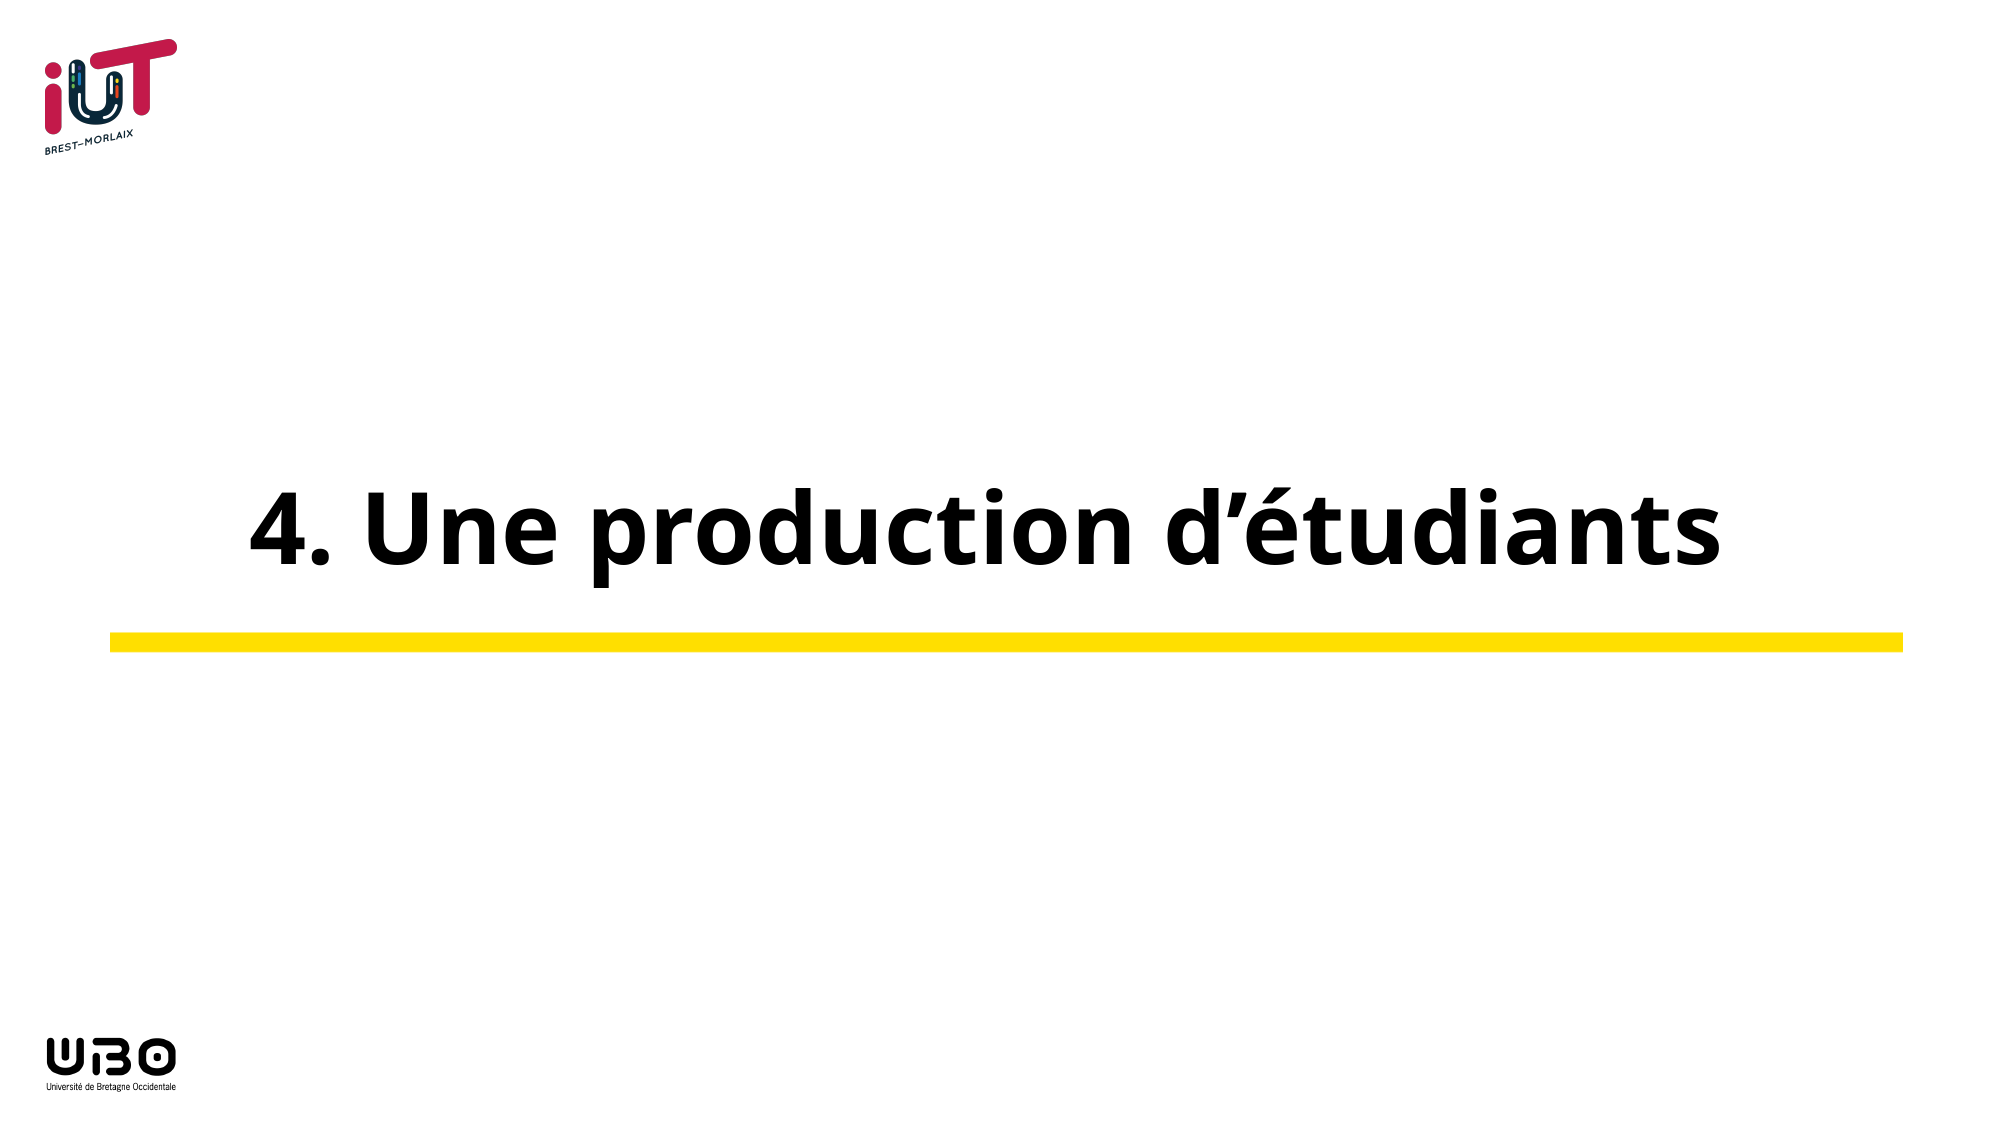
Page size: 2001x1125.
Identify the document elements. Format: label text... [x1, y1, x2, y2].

title 4. Une production d’étudiants [137, 423, 1863, 618]
picture [110, 618, 1903, 664]
picture [45, 1036, 177, 1093]
picture [45, 39, 177, 155]
